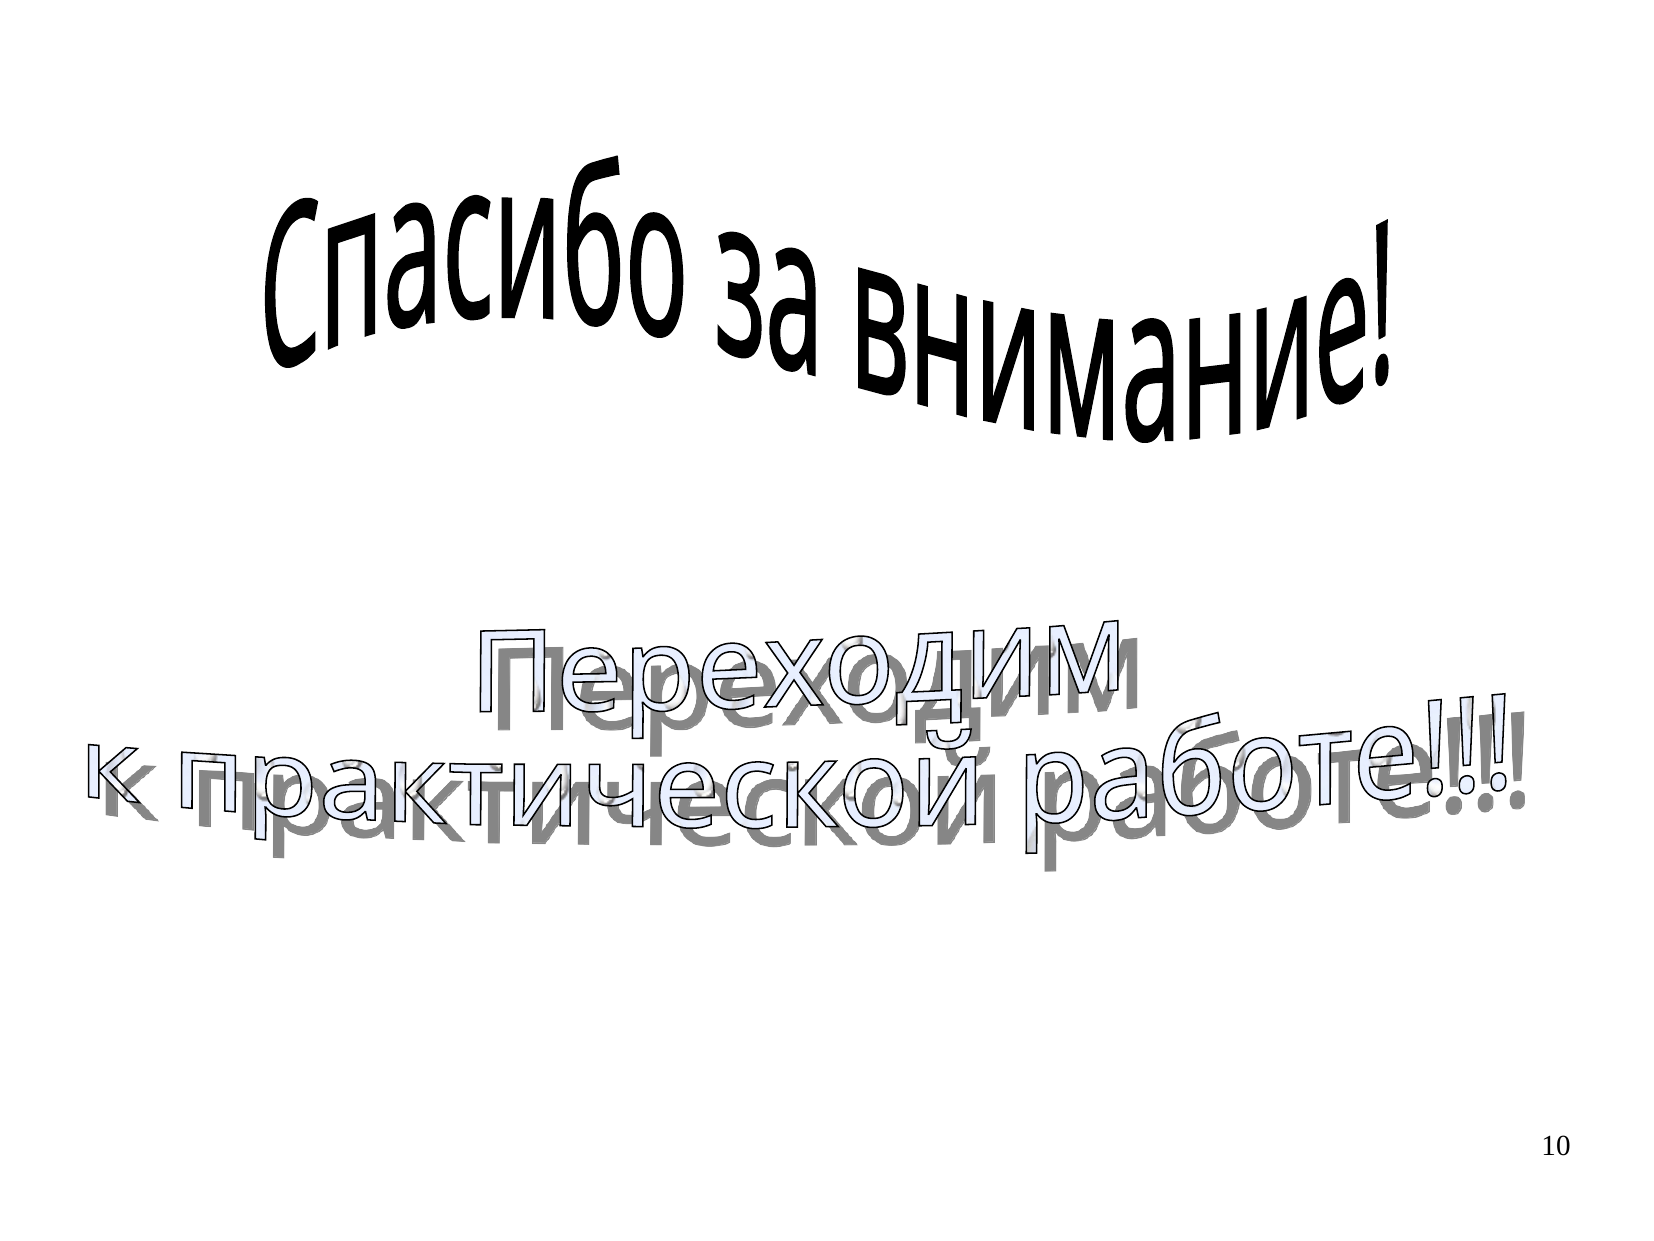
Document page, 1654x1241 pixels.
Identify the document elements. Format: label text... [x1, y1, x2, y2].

text_box Переходим к практической работе!!! [88, 744, 140, 803]
text_box Переходим к практической работе!!! [1162, 712, 1221, 816]
text_box Спасибо за внимание! [502, 198, 553, 319]
text_box Переходим к практической работе!!! [513, 764, 571, 826]
text_box Переходим к практической работе!!! [973, 627, 1030, 699]
text_box Спасибо за внимание! [328, 213, 375, 349]
text_box Спасибо за внимание! [1319, 278, 1365, 404]
text_box Переходим к практической работе!!! [896, 632, 962, 725]
text_box Переходим к практической работе!!! [632, 646, 690, 739]
text_box Переходим к практической работе!!! [589, 764, 644, 827]
text_box Переходим к практической работе!!! [829, 636, 889, 705]
text_box Переходим к практической работе!!! [726, 761, 774, 829]
text_box Спасибо за внимание! [567, 156, 620, 327]
text_box Переходим к практической работе!!! [1460, 696, 1474, 766]
text_box Переходим к практической работе!!! [480, 629, 545, 712]
text_box Переходим к практической работе!!! [323, 760, 376, 821]
text_box Переходим к практической работе!!! [1492, 693, 1505, 763]
text_box Переходим к практической работе!!! [394, 762, 446, 824]
text_box Переходим к практической работе!!! [1428, 699, 1442, 769]
text_box Переходим к практической работе!!! [844, 758, 903, 828]
text_box Спасибо за внимание! [718, 232, 761, 358]
text_box Переходим к практической работе!!! [919, 756, 976, 826]
text_box Спасибо за внимание! [448, 195, 490, 320]
text_box Спасибо за внимание! [388, 203, 434, 329]
text_box Спасибо за внимание! [1051, 313, 1113, 440]
text_box Спасибо за внимание! [858, 268, 905, 395]
text_box Переходим к практической работе!!! [1299, 731, 1351, 805]
text_box Переходим к практической работе!!! [562, 647, 617, 712]
text_box Спасибо за внимание! [770, 248, 815, 376]
text_box Спасибо за внимание! [1126, 318, 1173, 443]
text_box Спасибо за внимание! [630, 212, 683, 338]
text_box Переходим к практической работе!!! [926, 729, 972, 750]
text_box Переходим к практической работе!!! [659, 762, 715, 829]
text_box Переходим к практической работе!!! [1094, 748, 1147, 821]
text_box Переходим к практической работе!!! [181, 752, 236, 812]
text_box Переходим к практической работе!!! [255, 756, 312, 840]
text_box Переходим к практической работе!!! [786, 761, 839, 828]
text_box Переходим к практической работе!!! [450, 763, 502, 825]
text_box Спасибо за внимание! [918, 284, 967, 417]
text_box Переходим к практической работе!!! [1358, 726, 1413, 801]
text_box Переходим к практической работе!!! [1049, 620, 1118, 695]
text_box Спасибо за внимание! [1376, 220, 1388, 339]
text_box Переходим к практической работе!!! [702, 643, 757, 710]
text_box Спасибо за внимание! [983, 300, 1034, 431]
text_box Спасибо за внимание! [265, 198, 318, 368]
text_box Переходим к практической работе!!! [1026, 752, 1083, 854]
text_box Спасибо за внимание! [1190, 313, 1240, 439]
text_box Переходим к практической работе!!! [764, 639, 824, 708]
text_box Переходим к практической работе!!! [1233, 737, 1292, 812]
text_box Спасибо за внимание! [1257, 296, 1306, 430]
